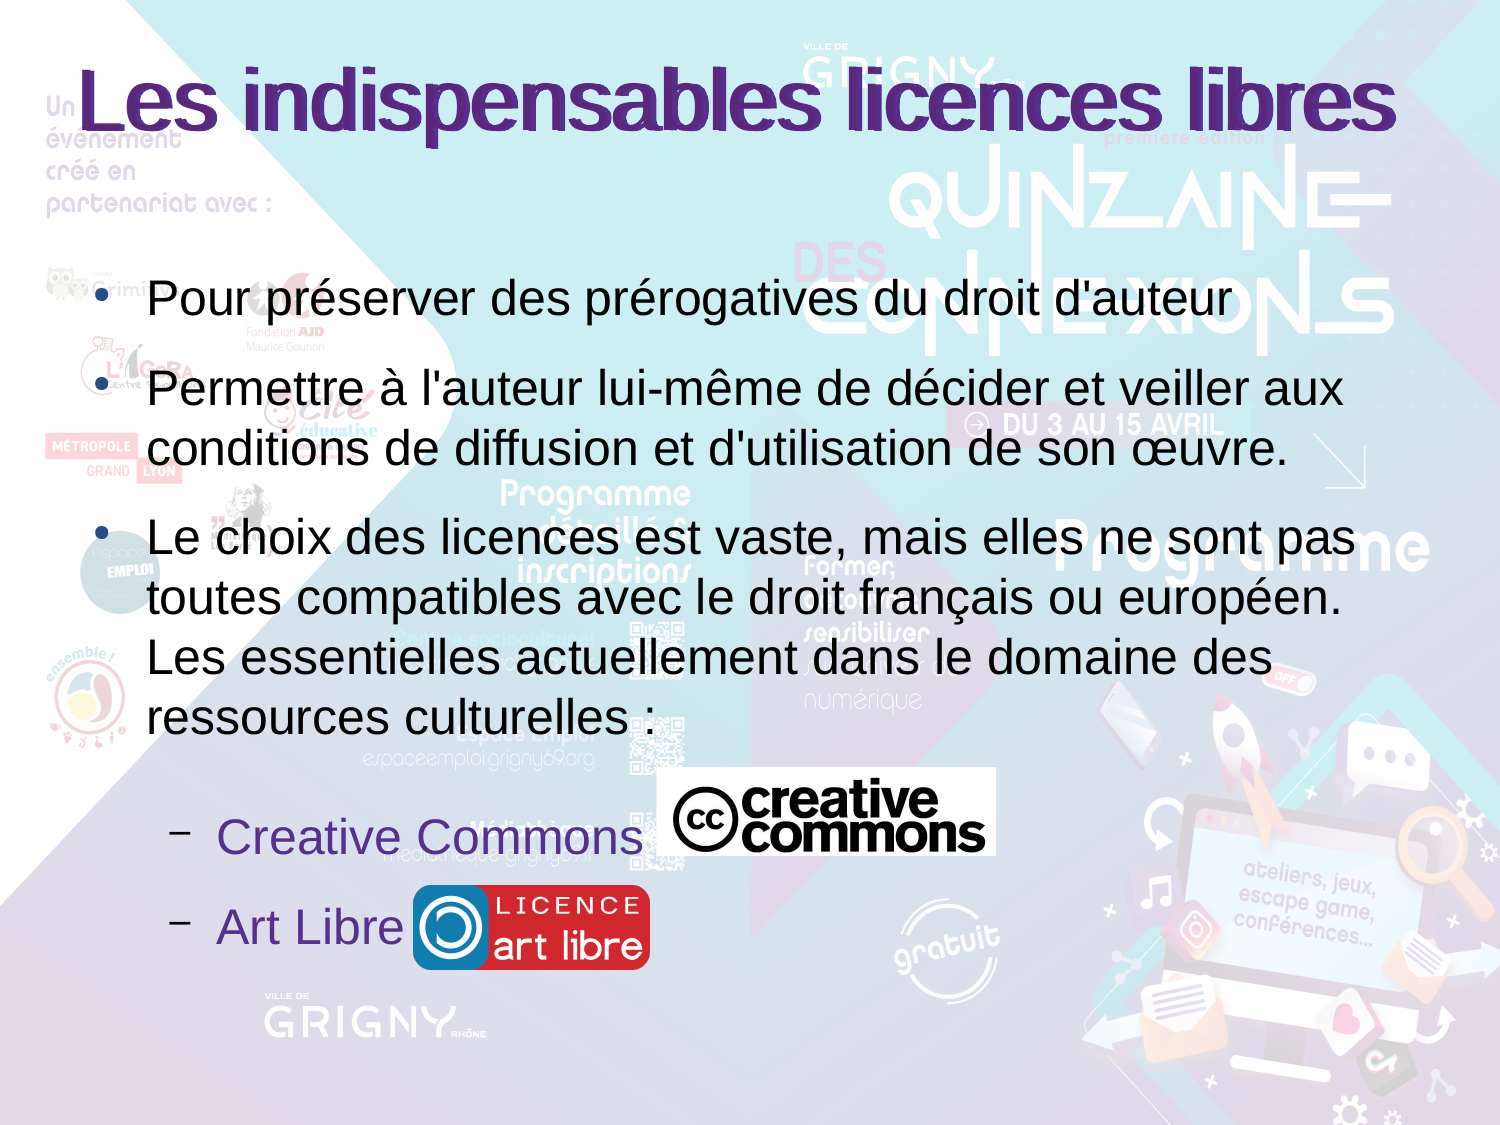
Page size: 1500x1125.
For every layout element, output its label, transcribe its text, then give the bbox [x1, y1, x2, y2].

title Les indispensables licences libres [75, 29, 1425, 148]
picture [656, 767, 996, 856]
list Pour préserver des prérogatives du droit d'auteur Permettre à l'auteur lui-même de décider et veiller aux conditions de diffusion et d'utilisation de son œuvre. Le choix des licences est vaste, mais elles ne sont pas toutes compatibles avec le droit français ou européen. Les essentielles actuellement dans le domaine des ressources culturelles : Creative Commons Art Libre [75, 265, 1418, 960]
picture [413, 885, 650, 970]
